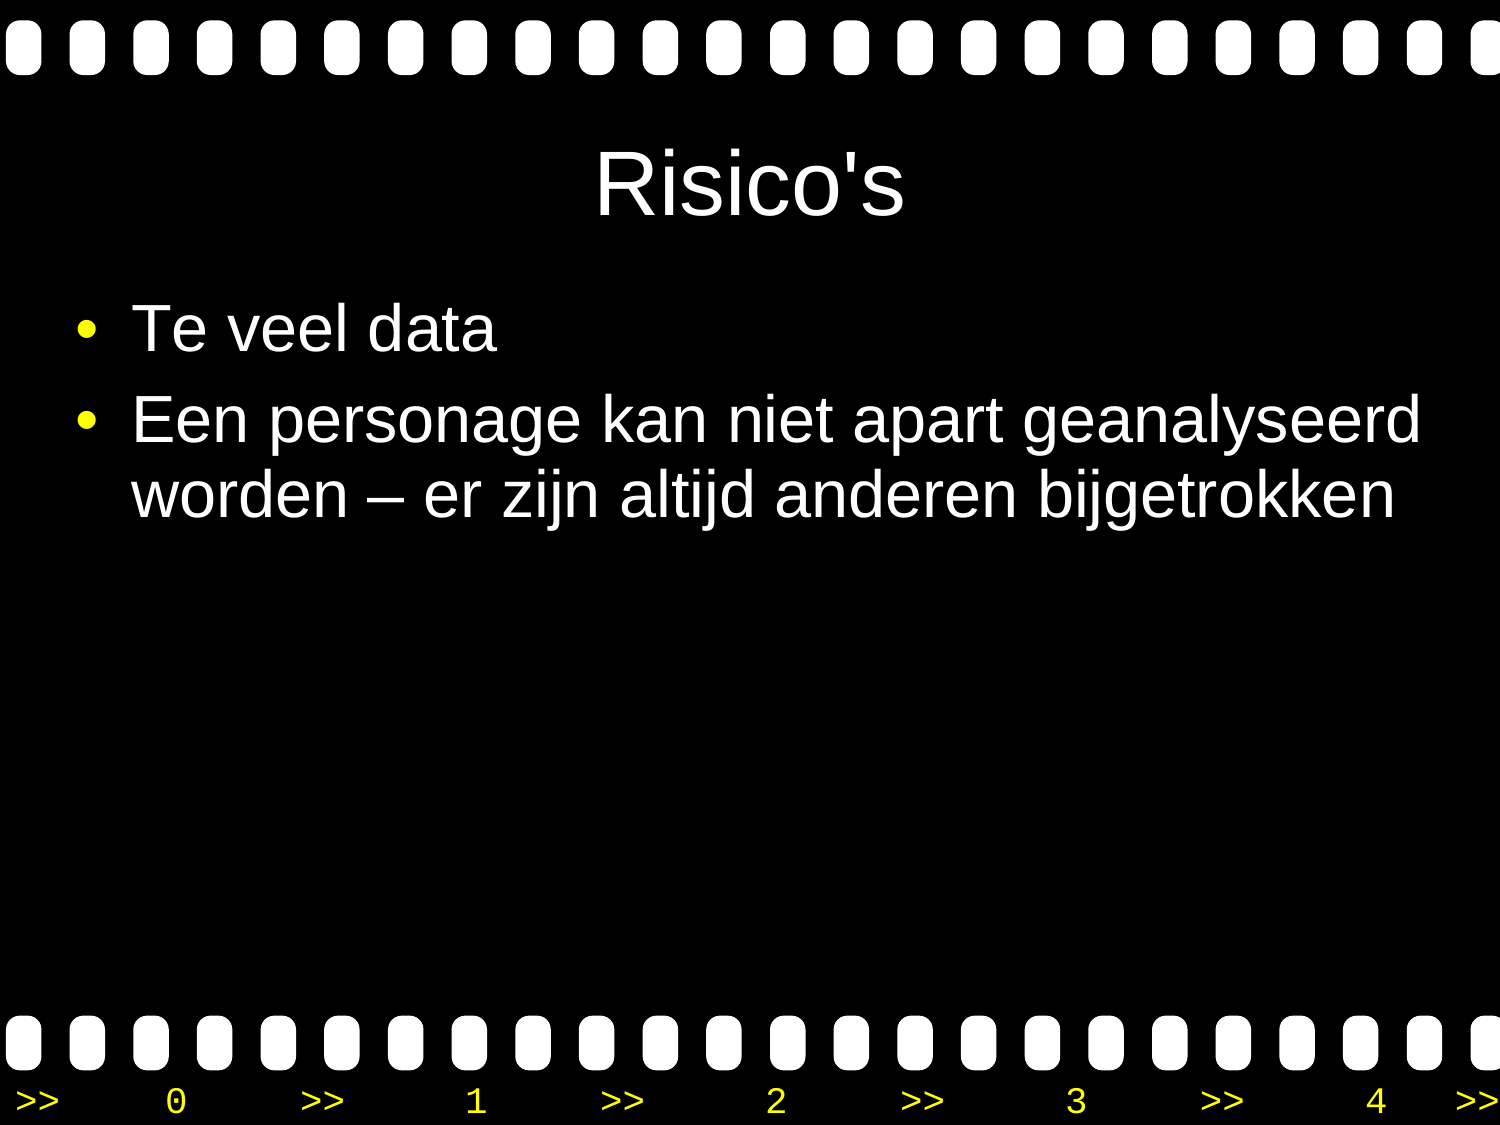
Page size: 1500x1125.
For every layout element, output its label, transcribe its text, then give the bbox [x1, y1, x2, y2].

title Risico's [75, 97, 1426, 271]
list Te veel data Een personage kan niet apart geanalyseerd worden – er zijn altijd anderen bijgetrokken [75, 290, 1426, 1019]
